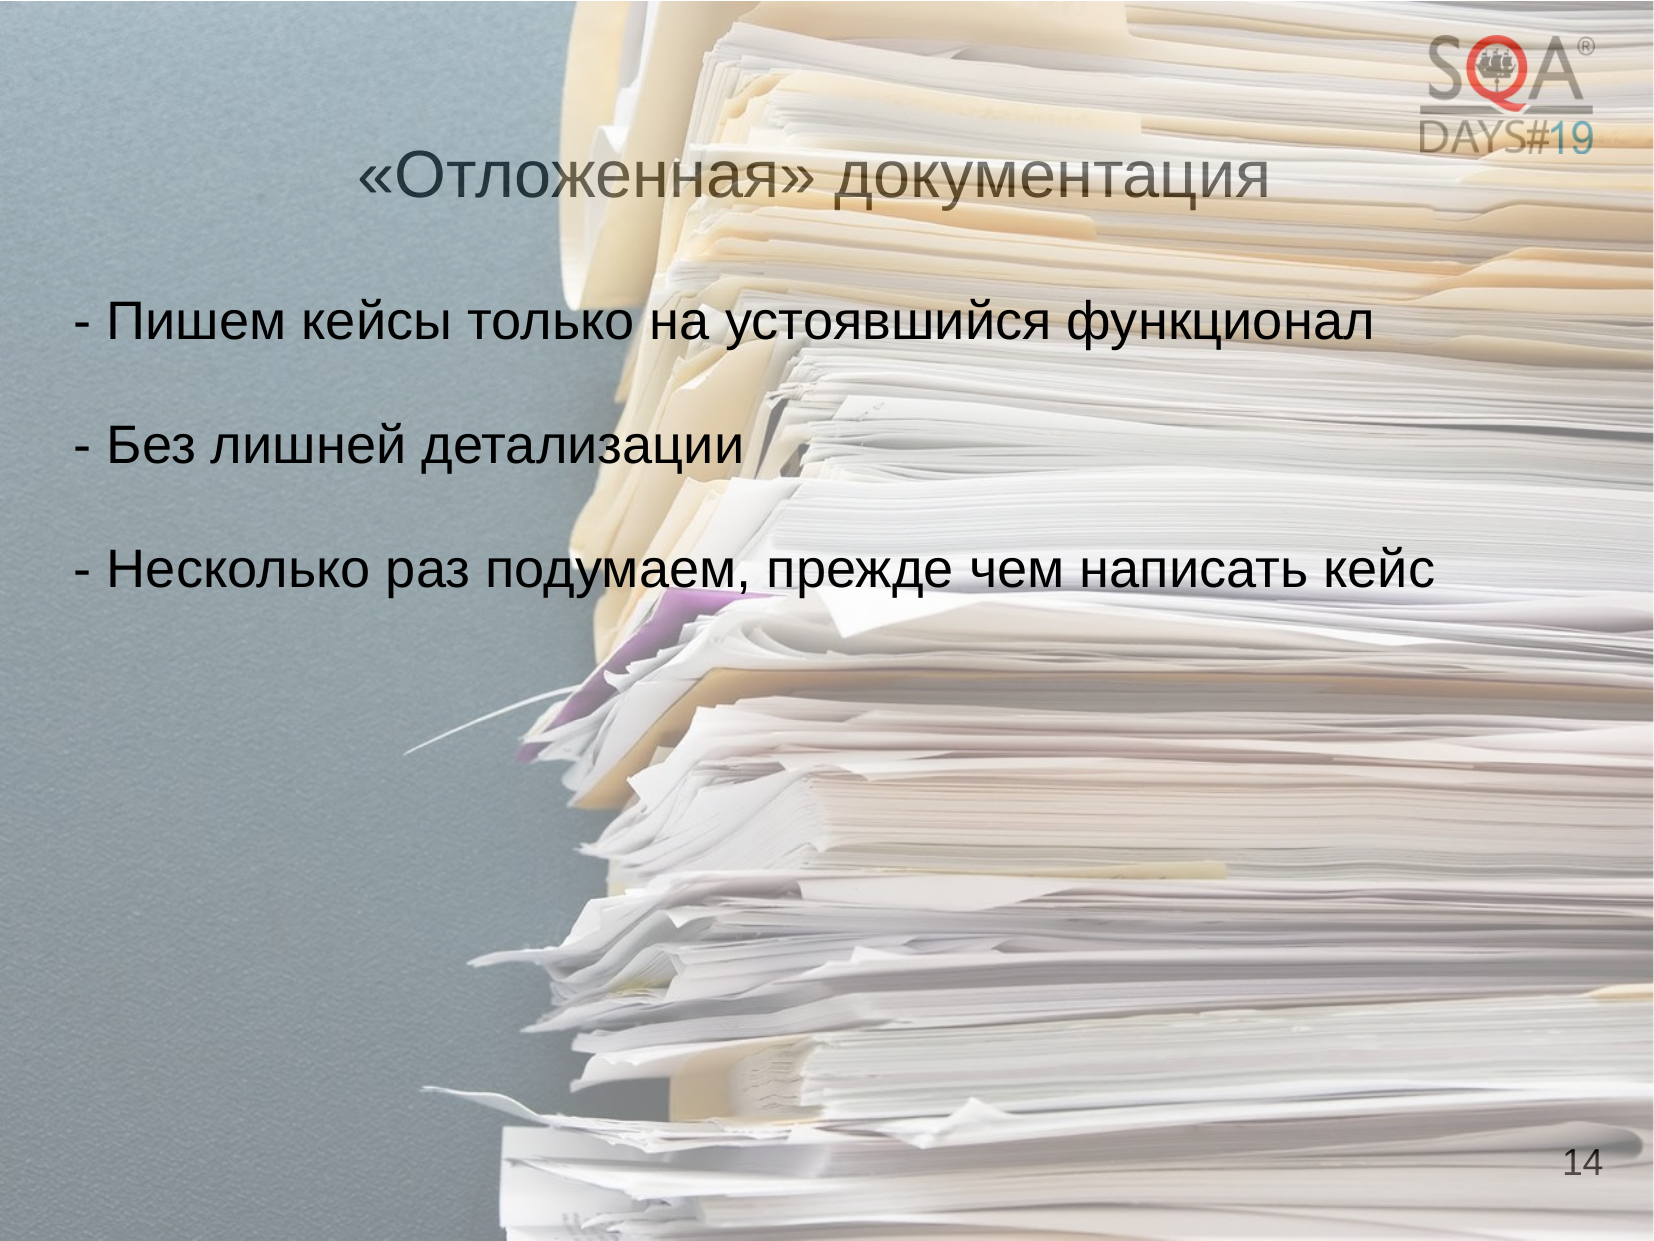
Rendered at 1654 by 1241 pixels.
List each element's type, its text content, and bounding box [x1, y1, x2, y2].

text_box - Несколько раз подумаем, прежде чем написать кейс [59, 531, 1583, 638]
text_box - Без лишней детализации [59, 407, 1583, 514]
picture [0, 1, 1654, 1241]
text_box - Пишем кейсы только на устоявшийся функционал [59, 283, 1583, 390]
